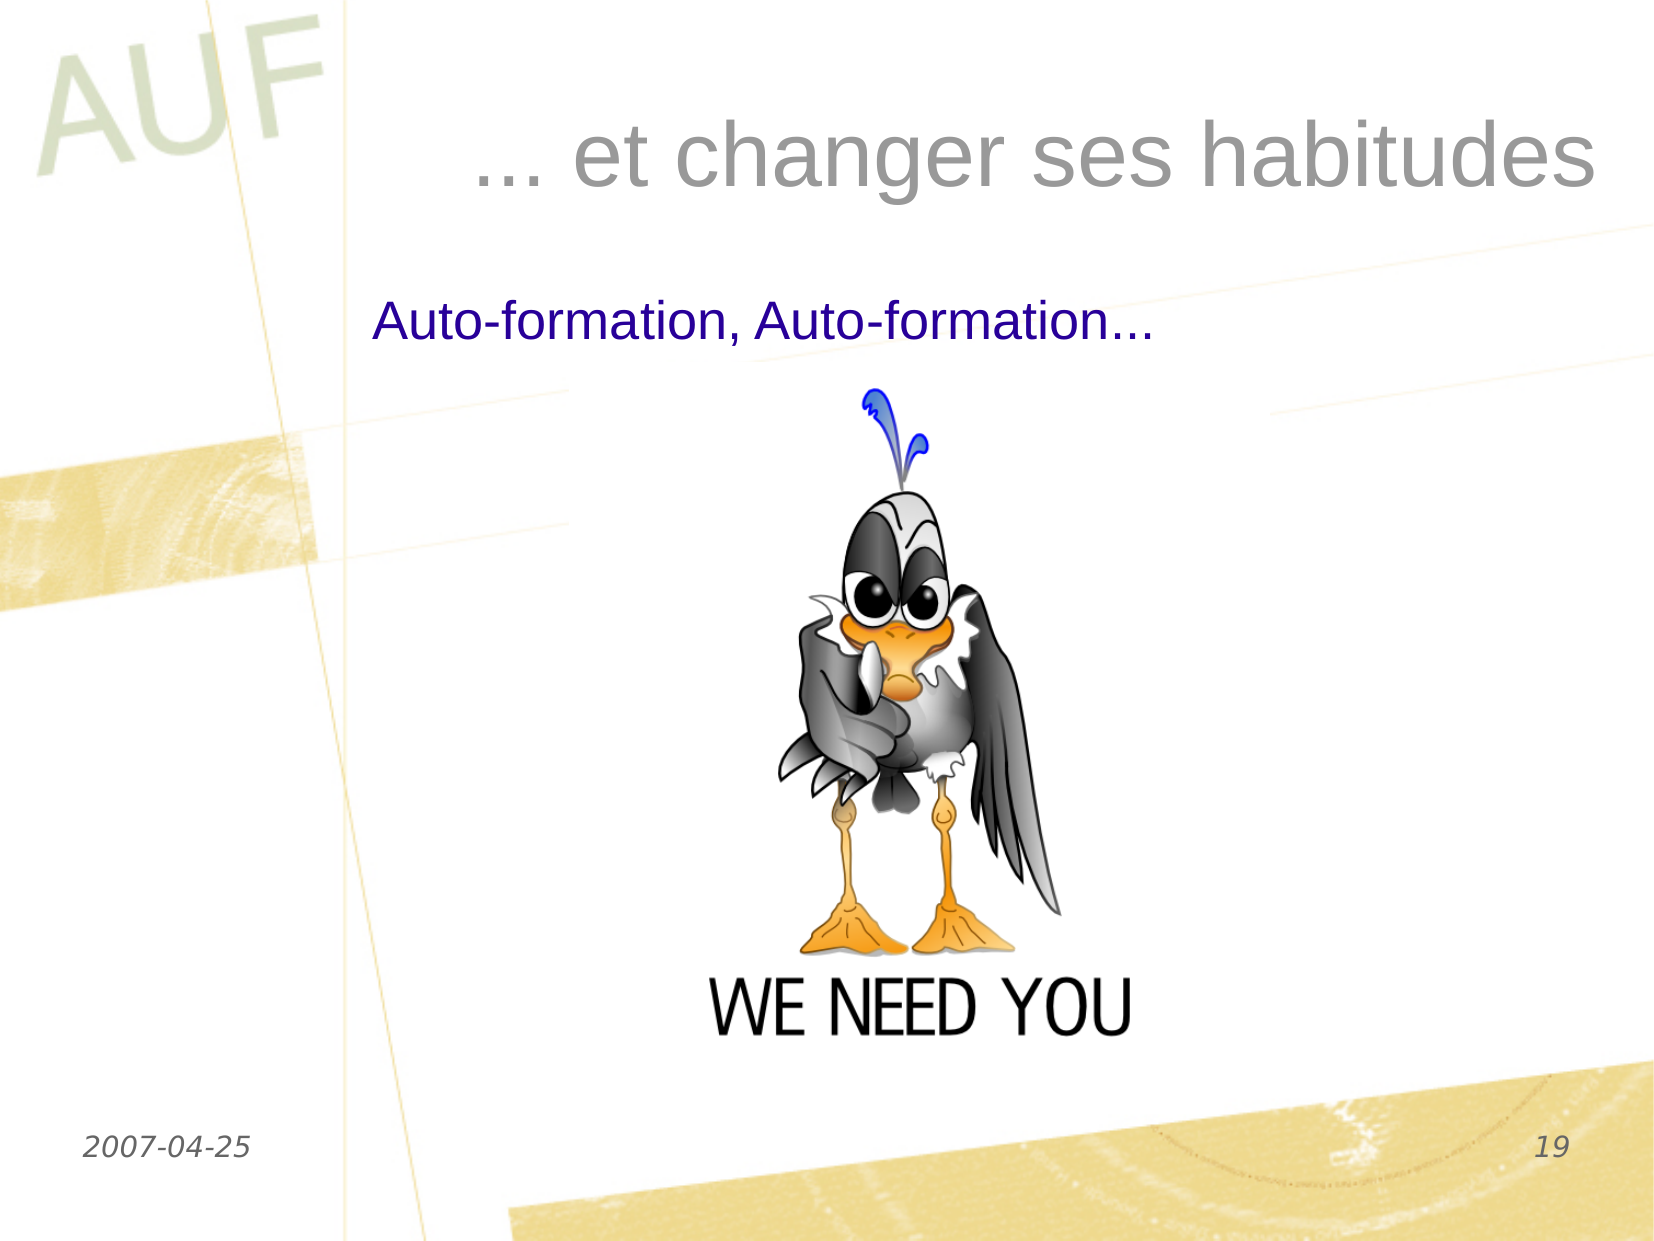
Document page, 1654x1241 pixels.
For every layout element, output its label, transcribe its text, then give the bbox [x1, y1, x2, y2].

picture [0, 0, 1654, 1241]
list Auto-formation, Auto-formation... [354, 290, 1625, 1094]
title ... et changer ses habitudes [354, 59, 1625, 252]
